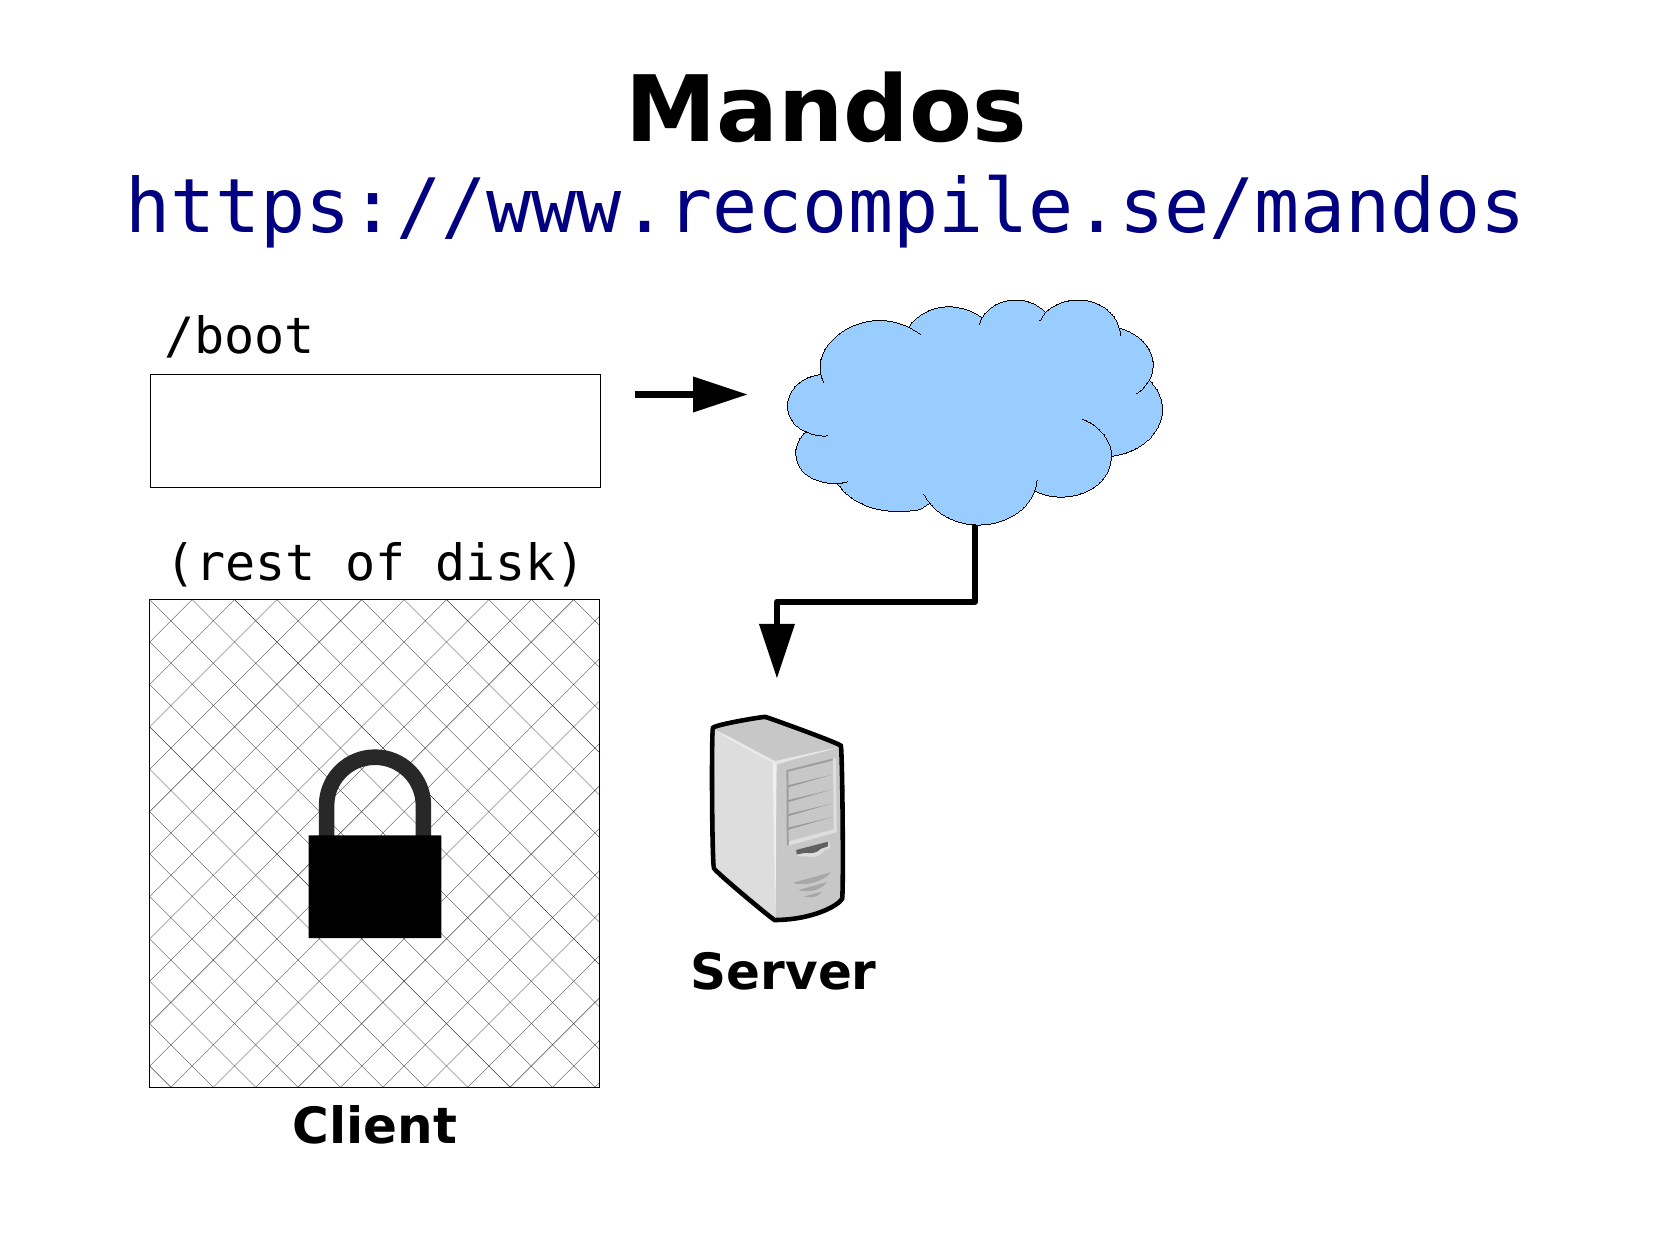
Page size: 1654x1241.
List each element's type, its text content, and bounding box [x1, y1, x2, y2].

text_box (rest of disk) [150, 526, 600, 638]
text_box Client [277, 1089, 473, 1163]
text_box [150, 374, 601, 488]
text_box [149, 599, 600, 1088]
picture [257, 726, 493, 961]
text_box Server [676, 935, 892, 1009]
text_box [787, 300, 1163, 526]
picture [672, 678, 882, 974]
title Mandos https://www.recompile.se/mandos [82, 49, 1571, 257]
text_box /boot [150, 300, 330, 374]
